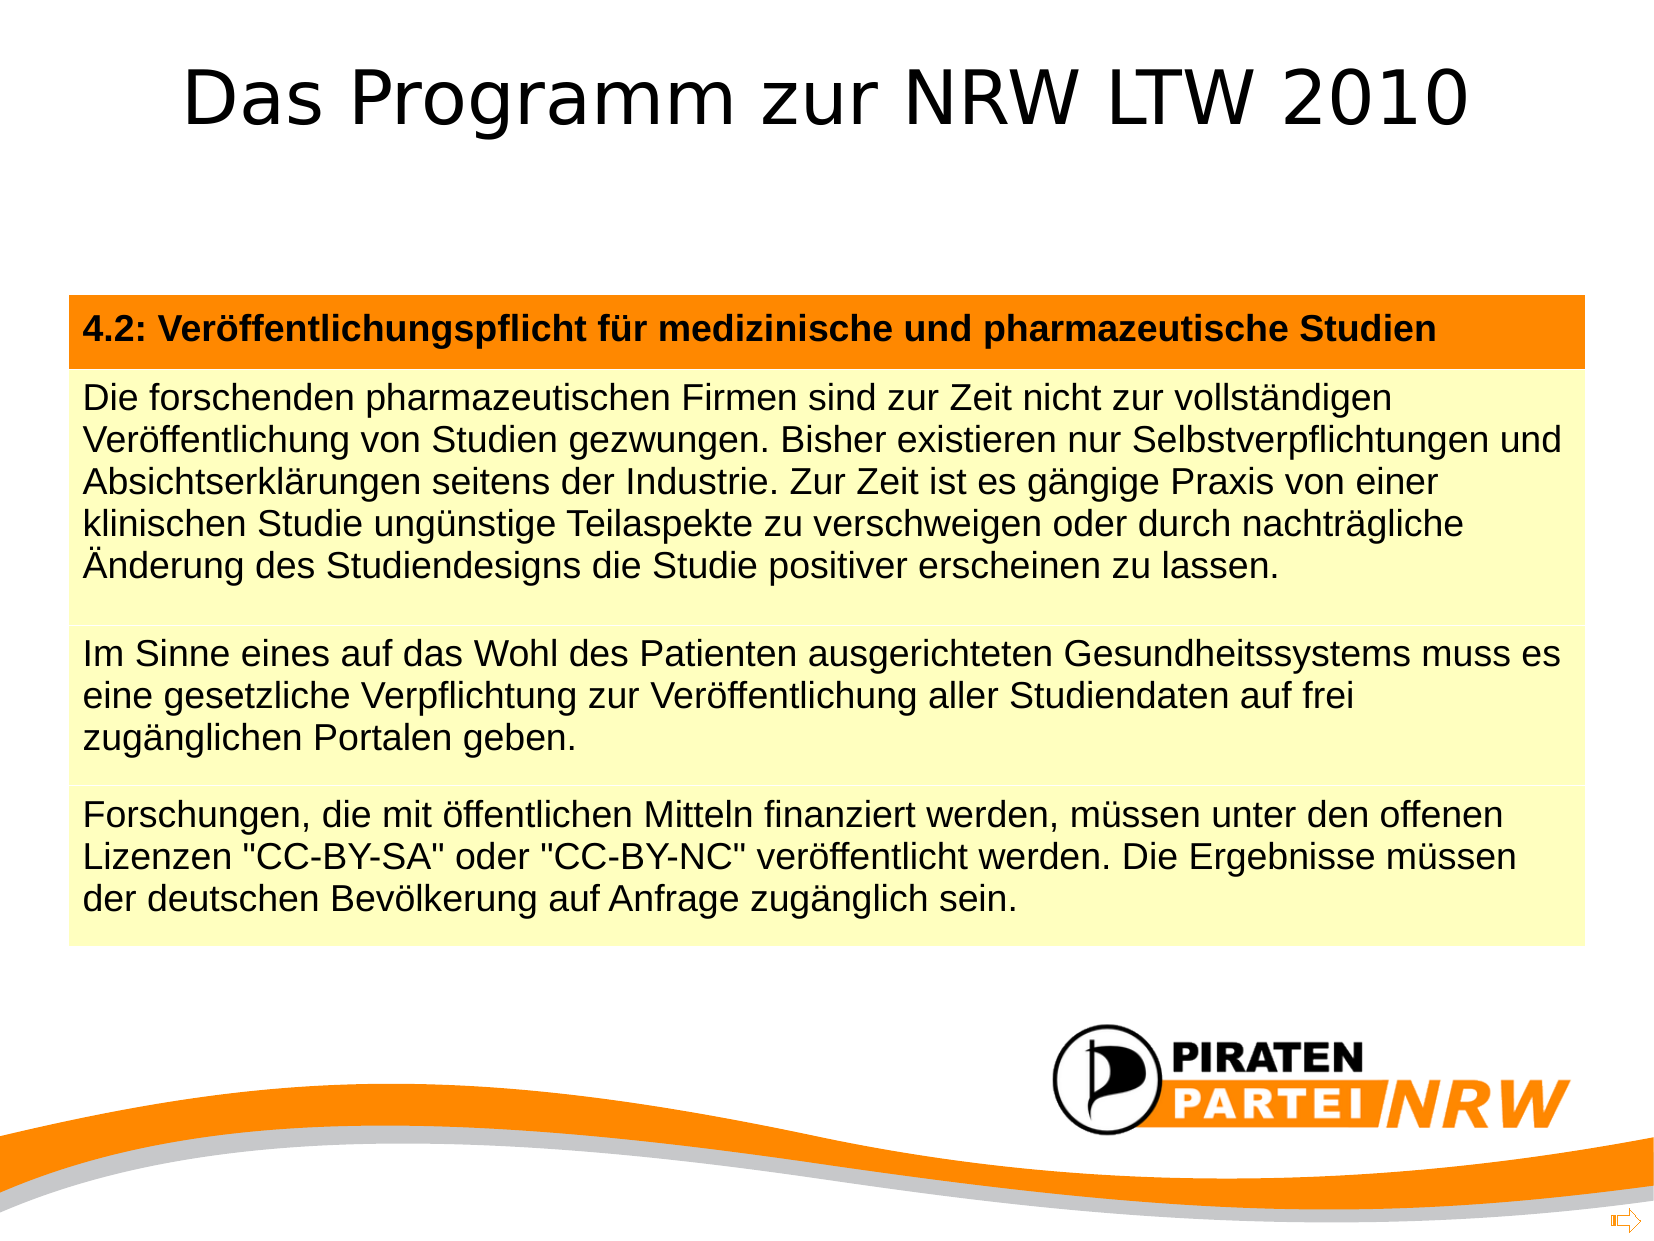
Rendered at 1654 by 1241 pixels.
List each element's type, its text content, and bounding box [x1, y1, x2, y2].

table_cell Die forschenden pharmazeutischen Firmen sind zur Zeit nicht zur vollständigen Veröffentlichung von Studien gezwungen. Bisher existieren nur Selbstverpflichtungen und Absichtserklärungen seitens der Industrie. Zur Zeit ist es gängige Praxis von einer klinischen Studie ungünstige Teilaspekte zu verschweigen oder durch nachträgliche Änderung des Studiendesigns die Studie positiver erscheinen zu lassen. [69, 370, 1585, 625]
title Das Programm zur NRW LTW 2010 [82, 54, 1571, 143]
table_cell Im Sinne eines auf das Wohl des Patienten ausgerichteten Gesundheitssystems muss es eine gesetzliche Verpflichtung zur Veröffentlichung aller Studiendaten auf frei zugänglichen Portalen geben. [69, 626, 1585, 785]
table_header 4.2: ﻿Veröffentlichungspflicht für medizinische und pharmazeutische Studien [69, 295, 1585, 369]
picture [1045, 1021, 1579, 1140]
table_cell Forschungen, die mit öffentlichen Mitteln finanziert werden, müssen unter den offenen Lizenzen "CC-BY-SA" oder "CC-BY-NC" veröffentlicht werden. Die Ergebnisse müssen der deutschen Bevölkerung auf Anfrage zugänglich sein. [69, 786, 1585, 946]
